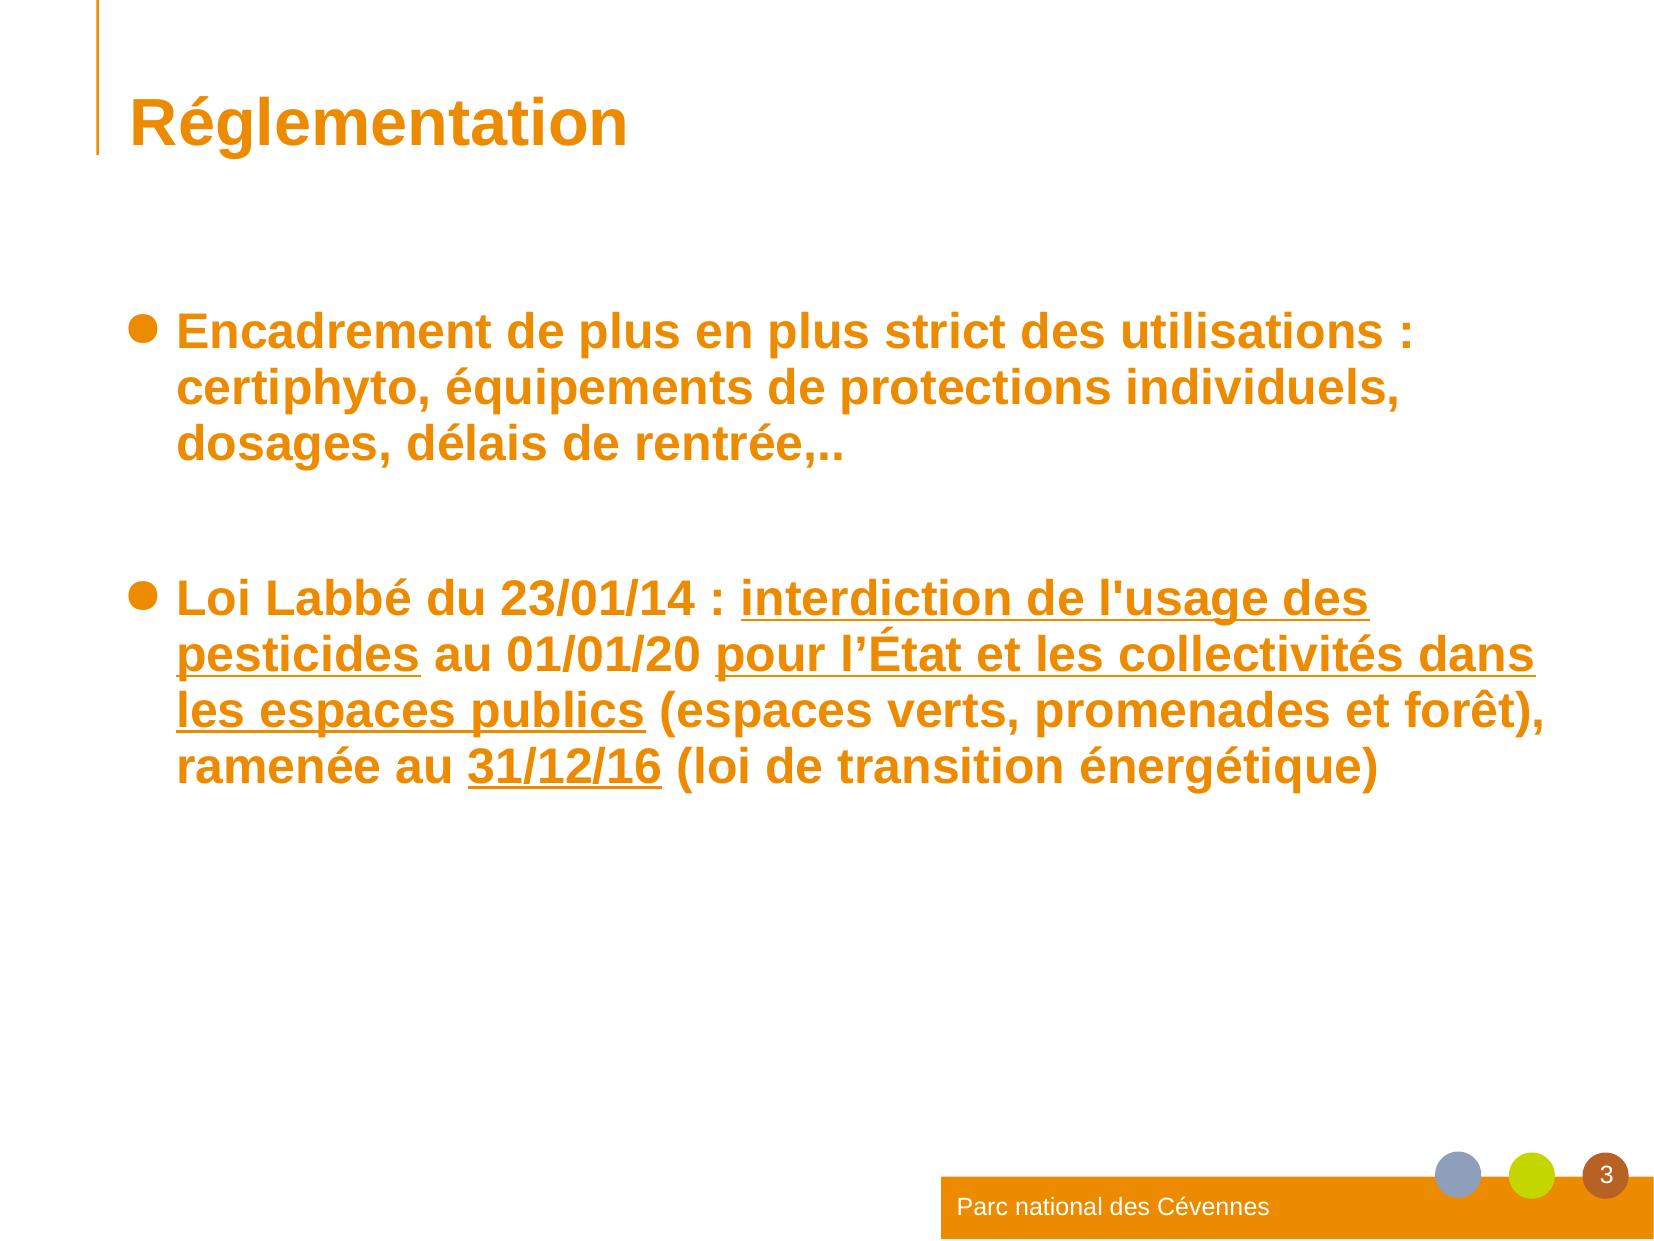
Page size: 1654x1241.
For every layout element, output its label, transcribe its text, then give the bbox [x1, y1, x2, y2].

list Encadrement de plus en plus strict des utilisations : certiphyto, équipements de protections individuels, dosages, délais de rentrée,.. Loi Labbé du 23/01/14 : interdiction de l'usage des pesticides au 01/01/20 pour l’État et les collectivités dans les espaces publics (espaces verts, promenades et forêt), ramenée au 31/12/16 (loi de transition énergétique) [105, 303, 1612, 1023]
title Réglementation [129, 11, 1619, 160]
